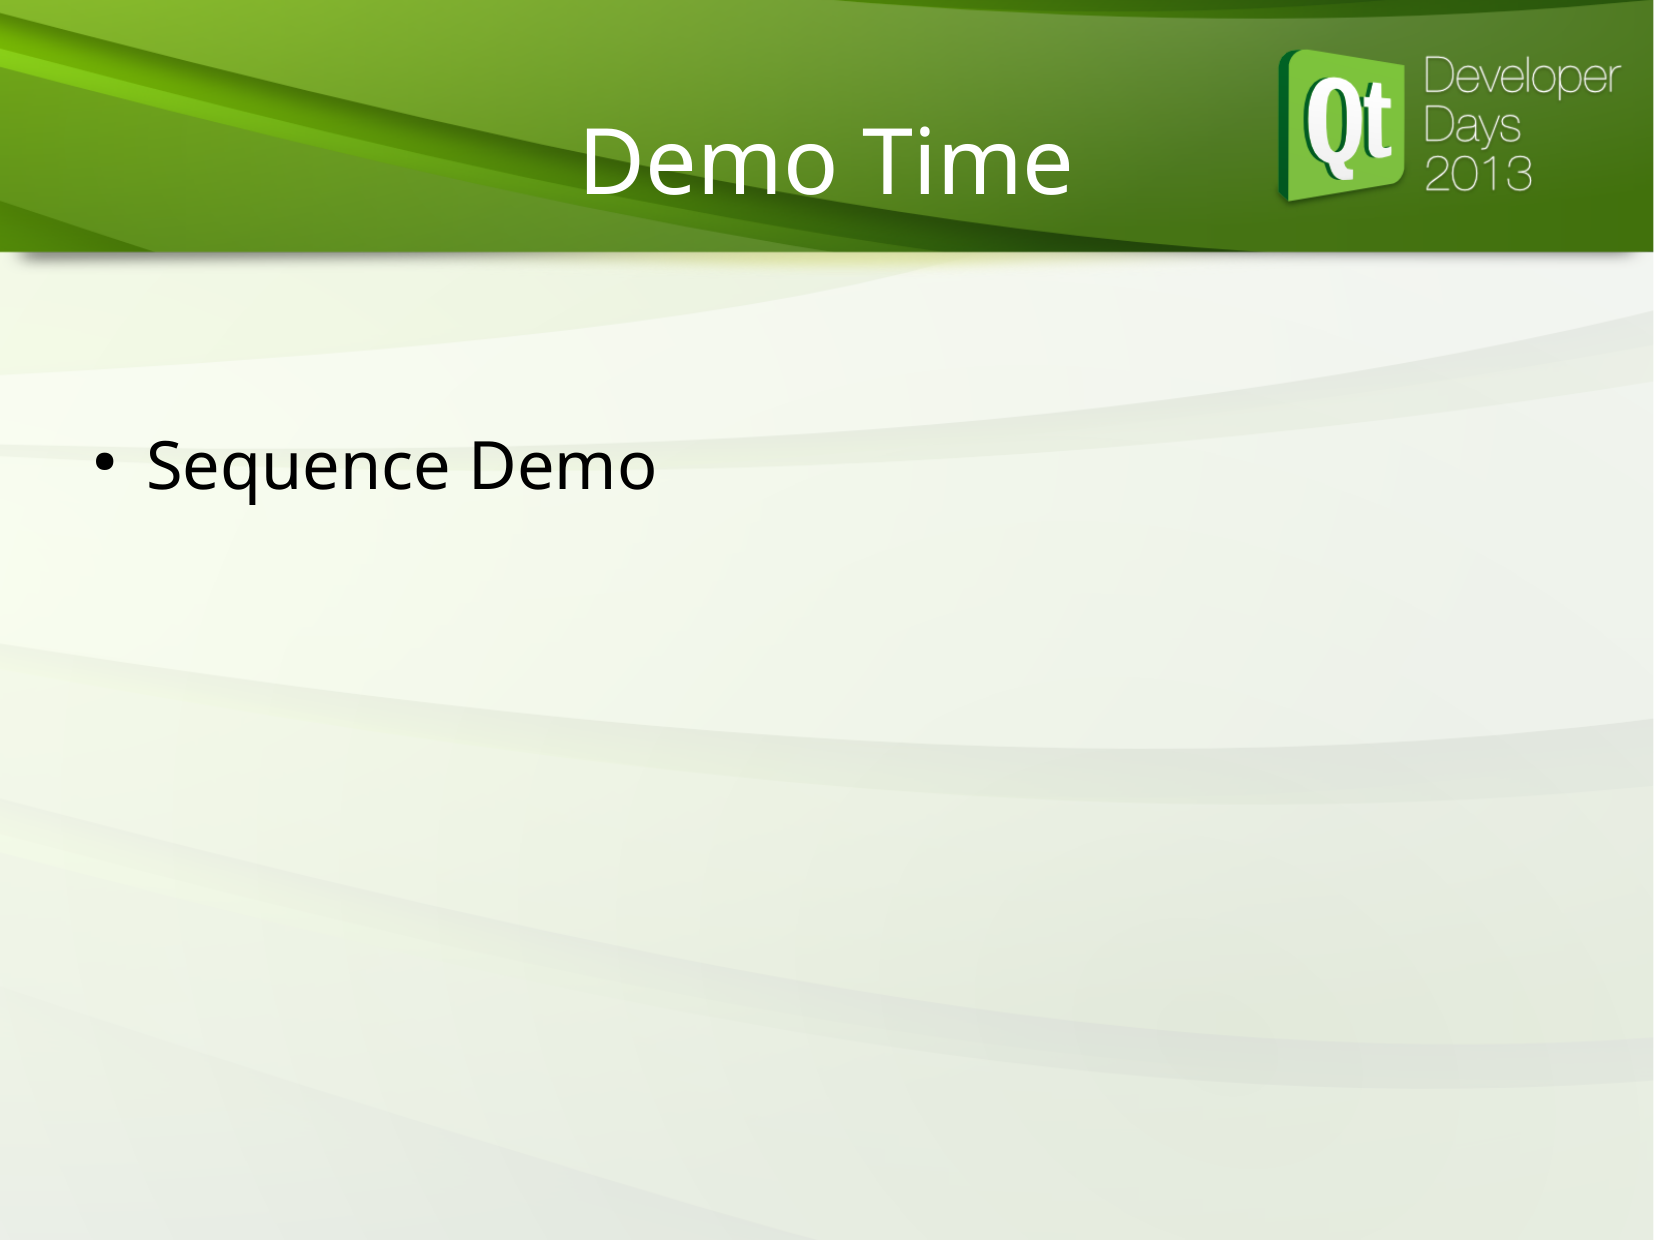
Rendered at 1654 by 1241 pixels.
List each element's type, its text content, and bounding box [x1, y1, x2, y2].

list Sequence Demo [75, 297, 1576, 1201]
title Demo Time [82, 55, 1571, 263]
picture [0, 0, 1654, 1240]
